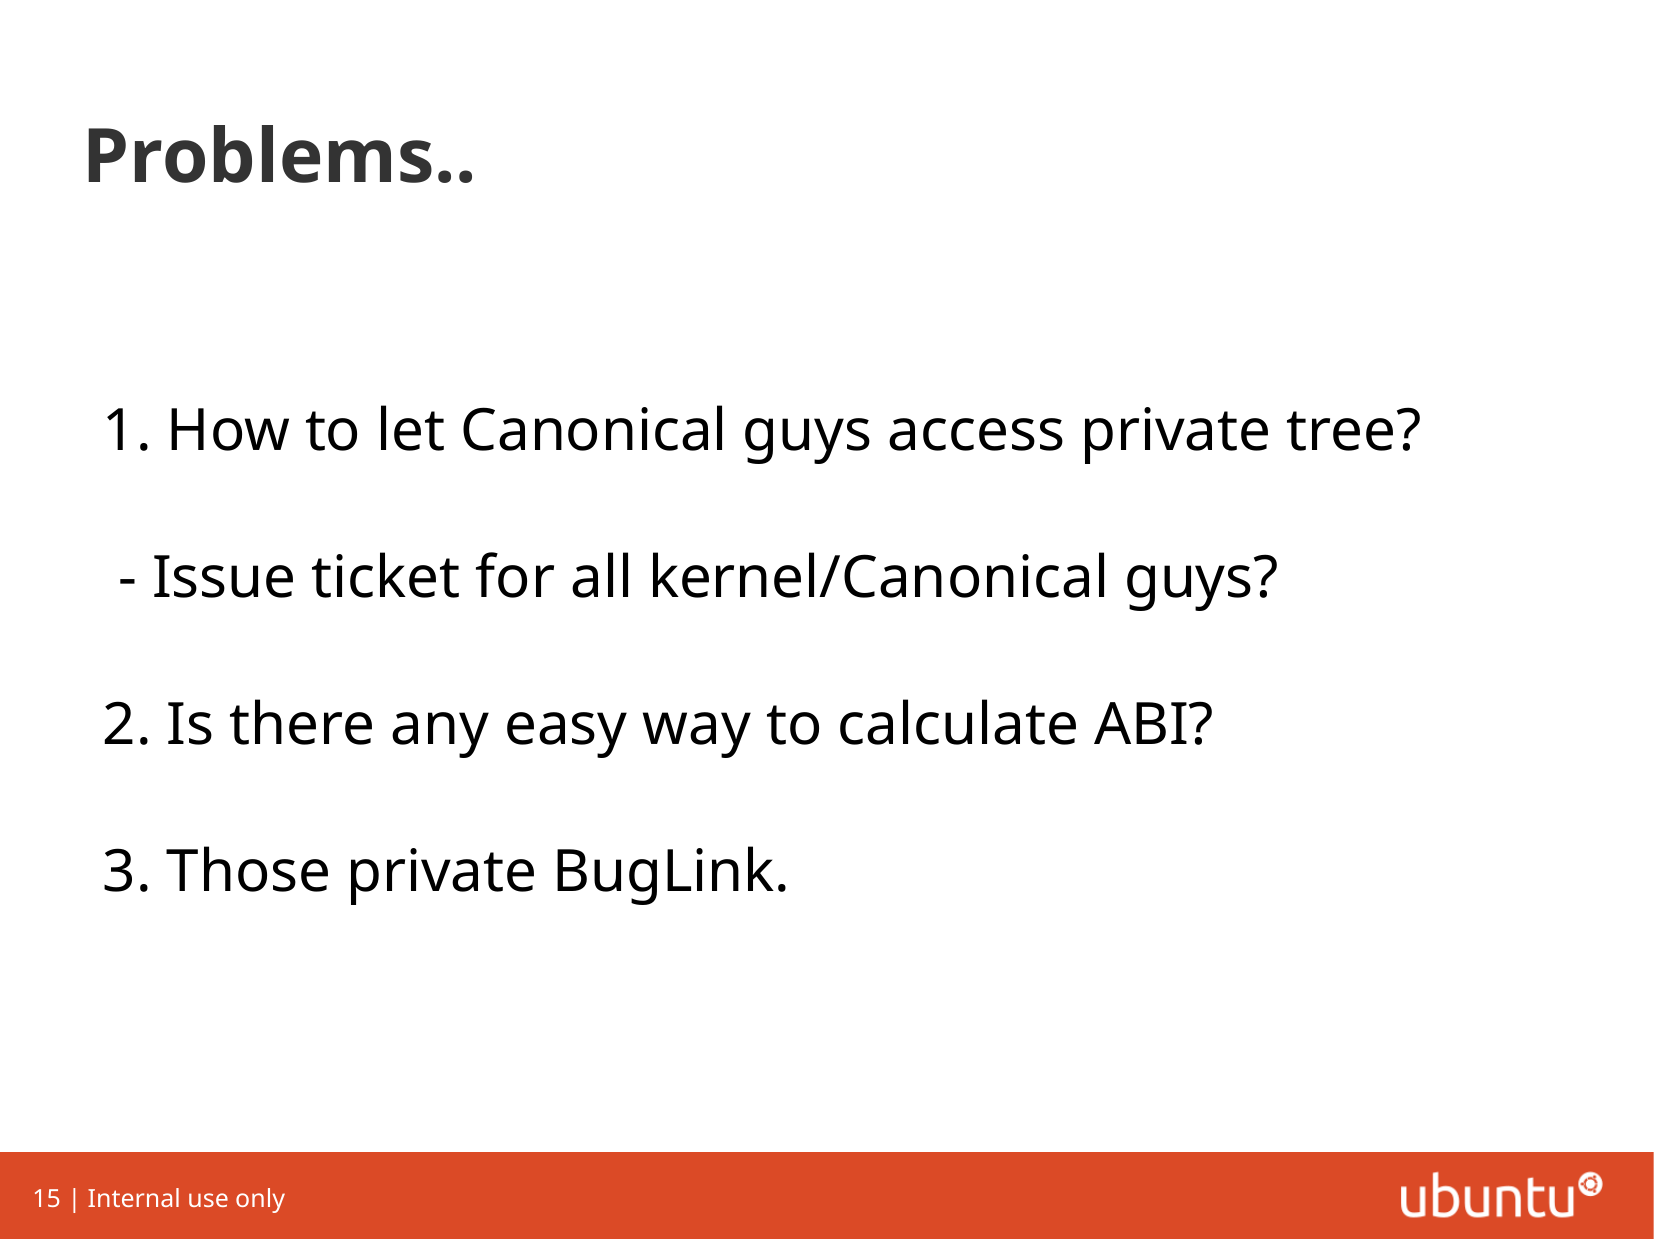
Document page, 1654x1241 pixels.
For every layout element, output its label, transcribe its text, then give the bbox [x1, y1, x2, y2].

title Problems.. [82, 49, 1571, 257]
picture [0, 1152, 1654, 1239]
subtitle 1. How to let Canonical guys access private tree? - Issue ticket for all kernel/Canonical guys? 2. Is there any easy way to calculate ABI? 3. Those private BugLink. [84, 391, 1576, 903]
